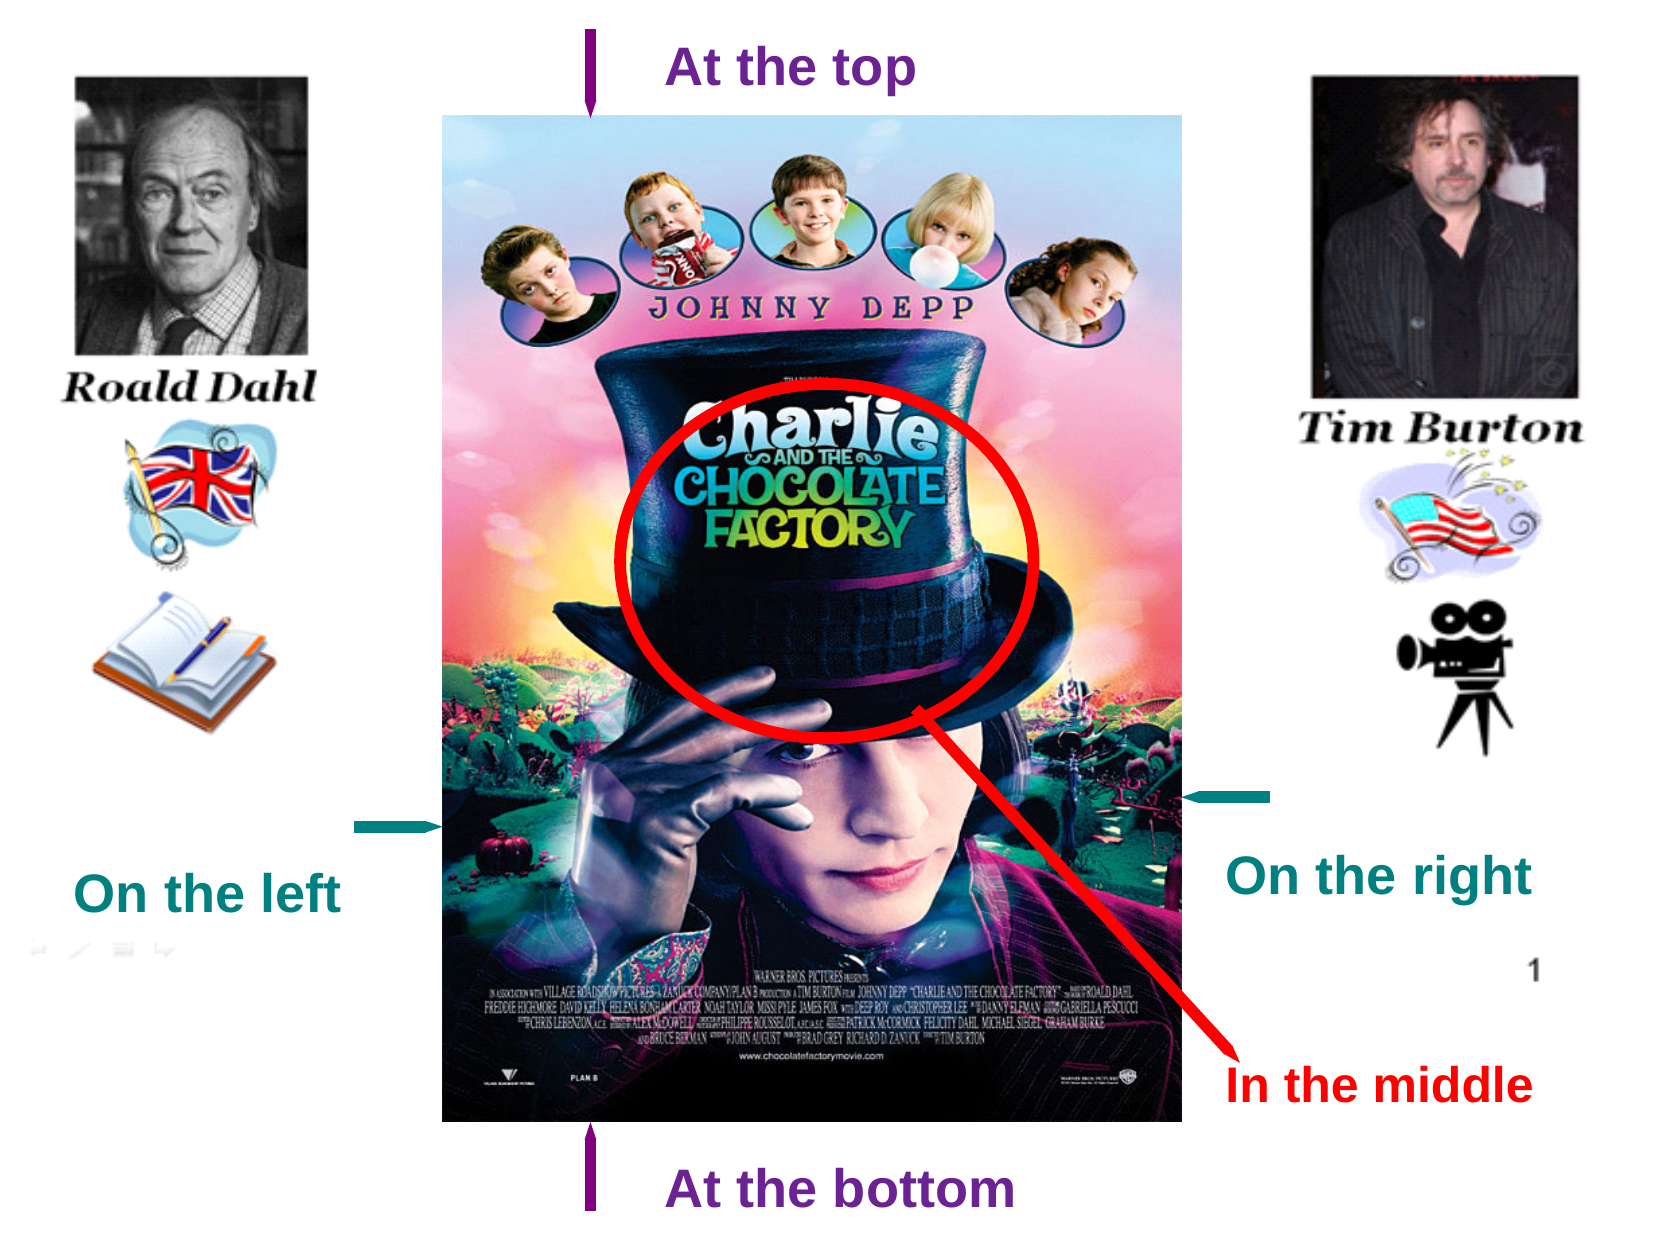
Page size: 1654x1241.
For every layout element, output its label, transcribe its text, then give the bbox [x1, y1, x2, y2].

picture [29, 40, 355, 975]
text_box On the right [1210, 838, 1565, 916]
text_box On the left [59, 856, 414, 934]
picture [1281, 59, 1595, 1023]
picture [442, 115, 1203, 1123]
text_box At the bottom [649, 1151, 1093, 1229]
text_box In the middle [1210, 1050, 1565, 1123]
text_box At the top [649, 29, 945, 119]
